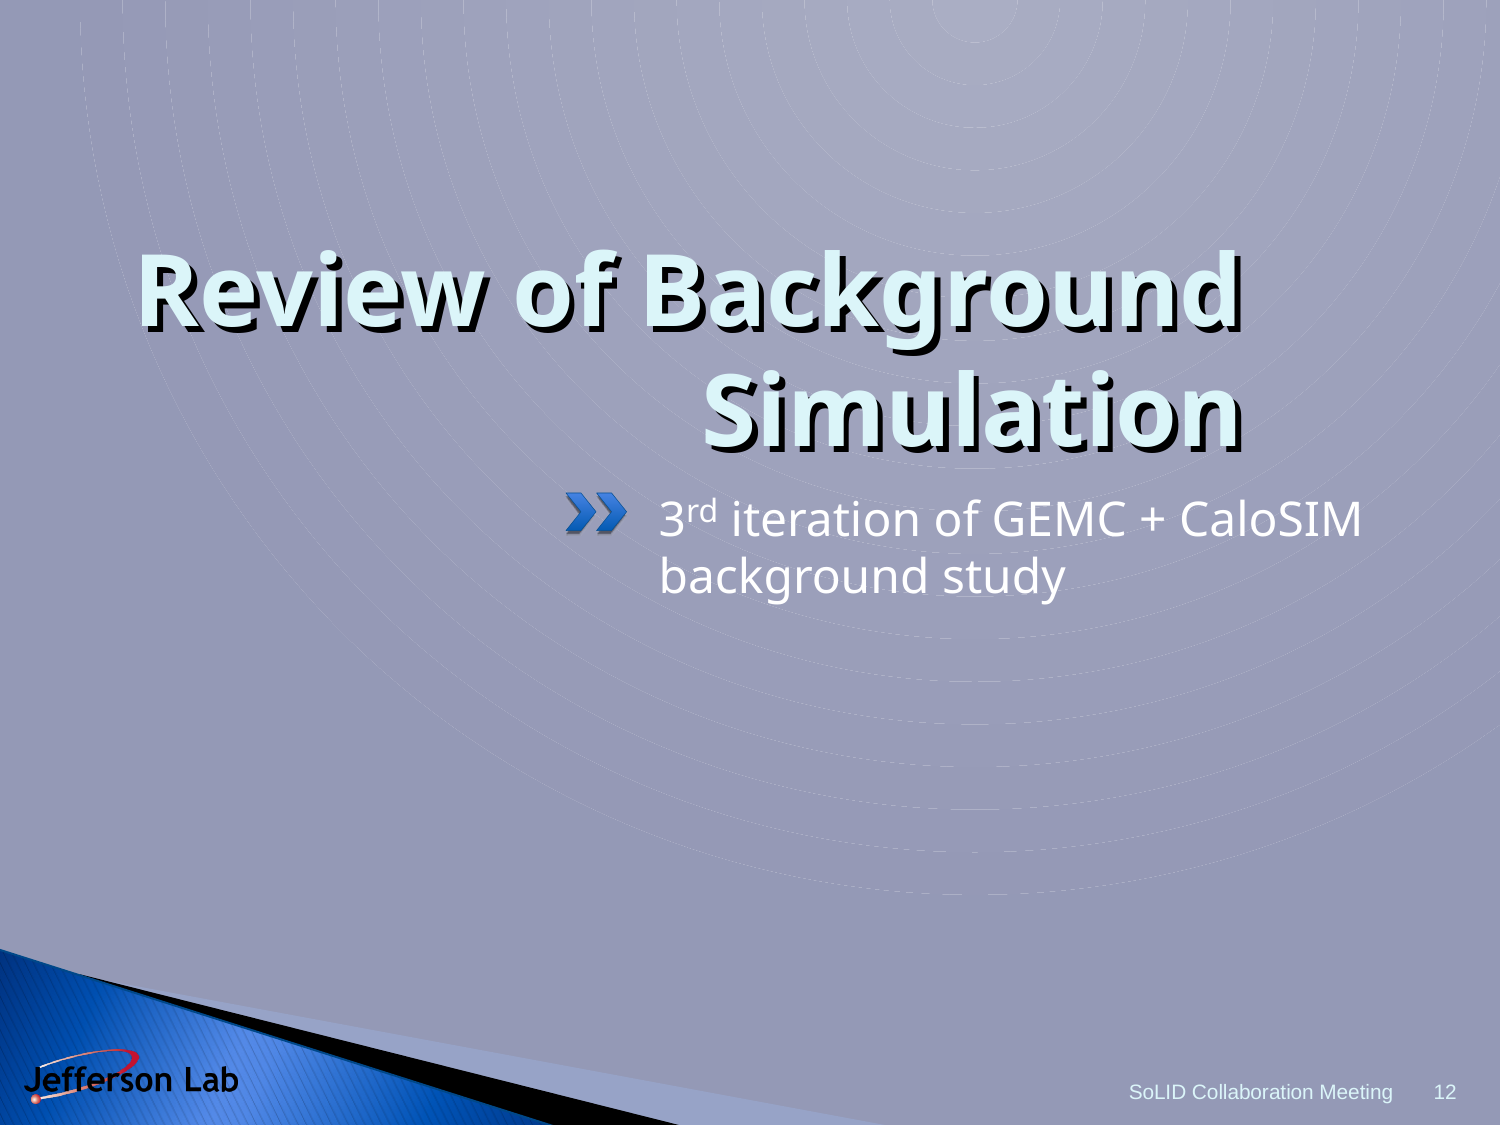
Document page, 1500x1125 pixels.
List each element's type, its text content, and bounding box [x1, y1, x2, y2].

text_box 12 [1418, 1051, 1479, 1112]
title Review of Background Simulation [118, 173, 1394, 474]
list 3rd iteration of GEMC + CaloSIM background study [643, 480, 1394, 720]
text_box SoLID Collaboration Meeting [1103, 1051, 1418, 1112]
